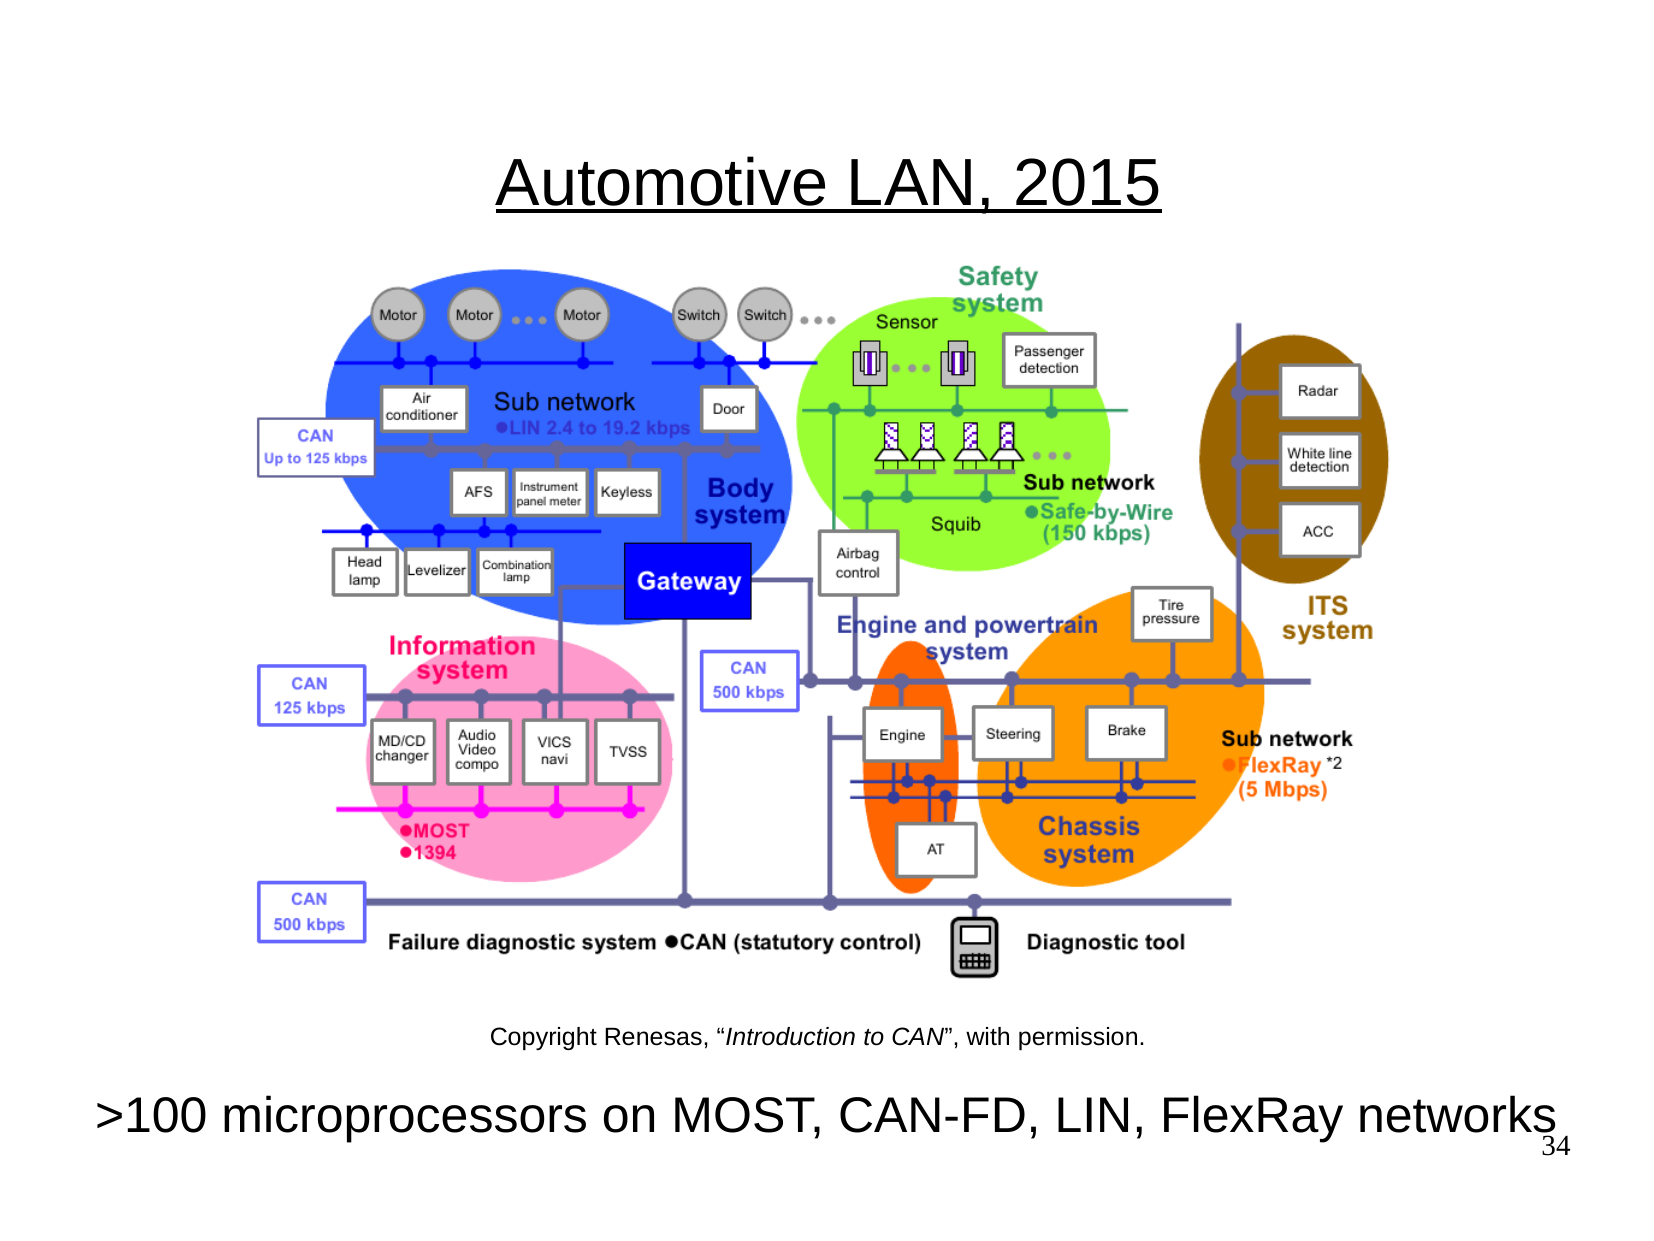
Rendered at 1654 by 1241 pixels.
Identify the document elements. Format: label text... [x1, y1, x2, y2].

text_box Copyright Renesas, “Introduction to CAN”, with permission. [475, 1015, 1161, 1059]
text_box >100 microprocessors on MOST, CAN-FD, LIN, FlexRay networks [80, 1080, 1574, 1151]
picture [215, 286, 1416, 994]
title Automotive LAN, 2015 [84, 78, 1573, 286]
